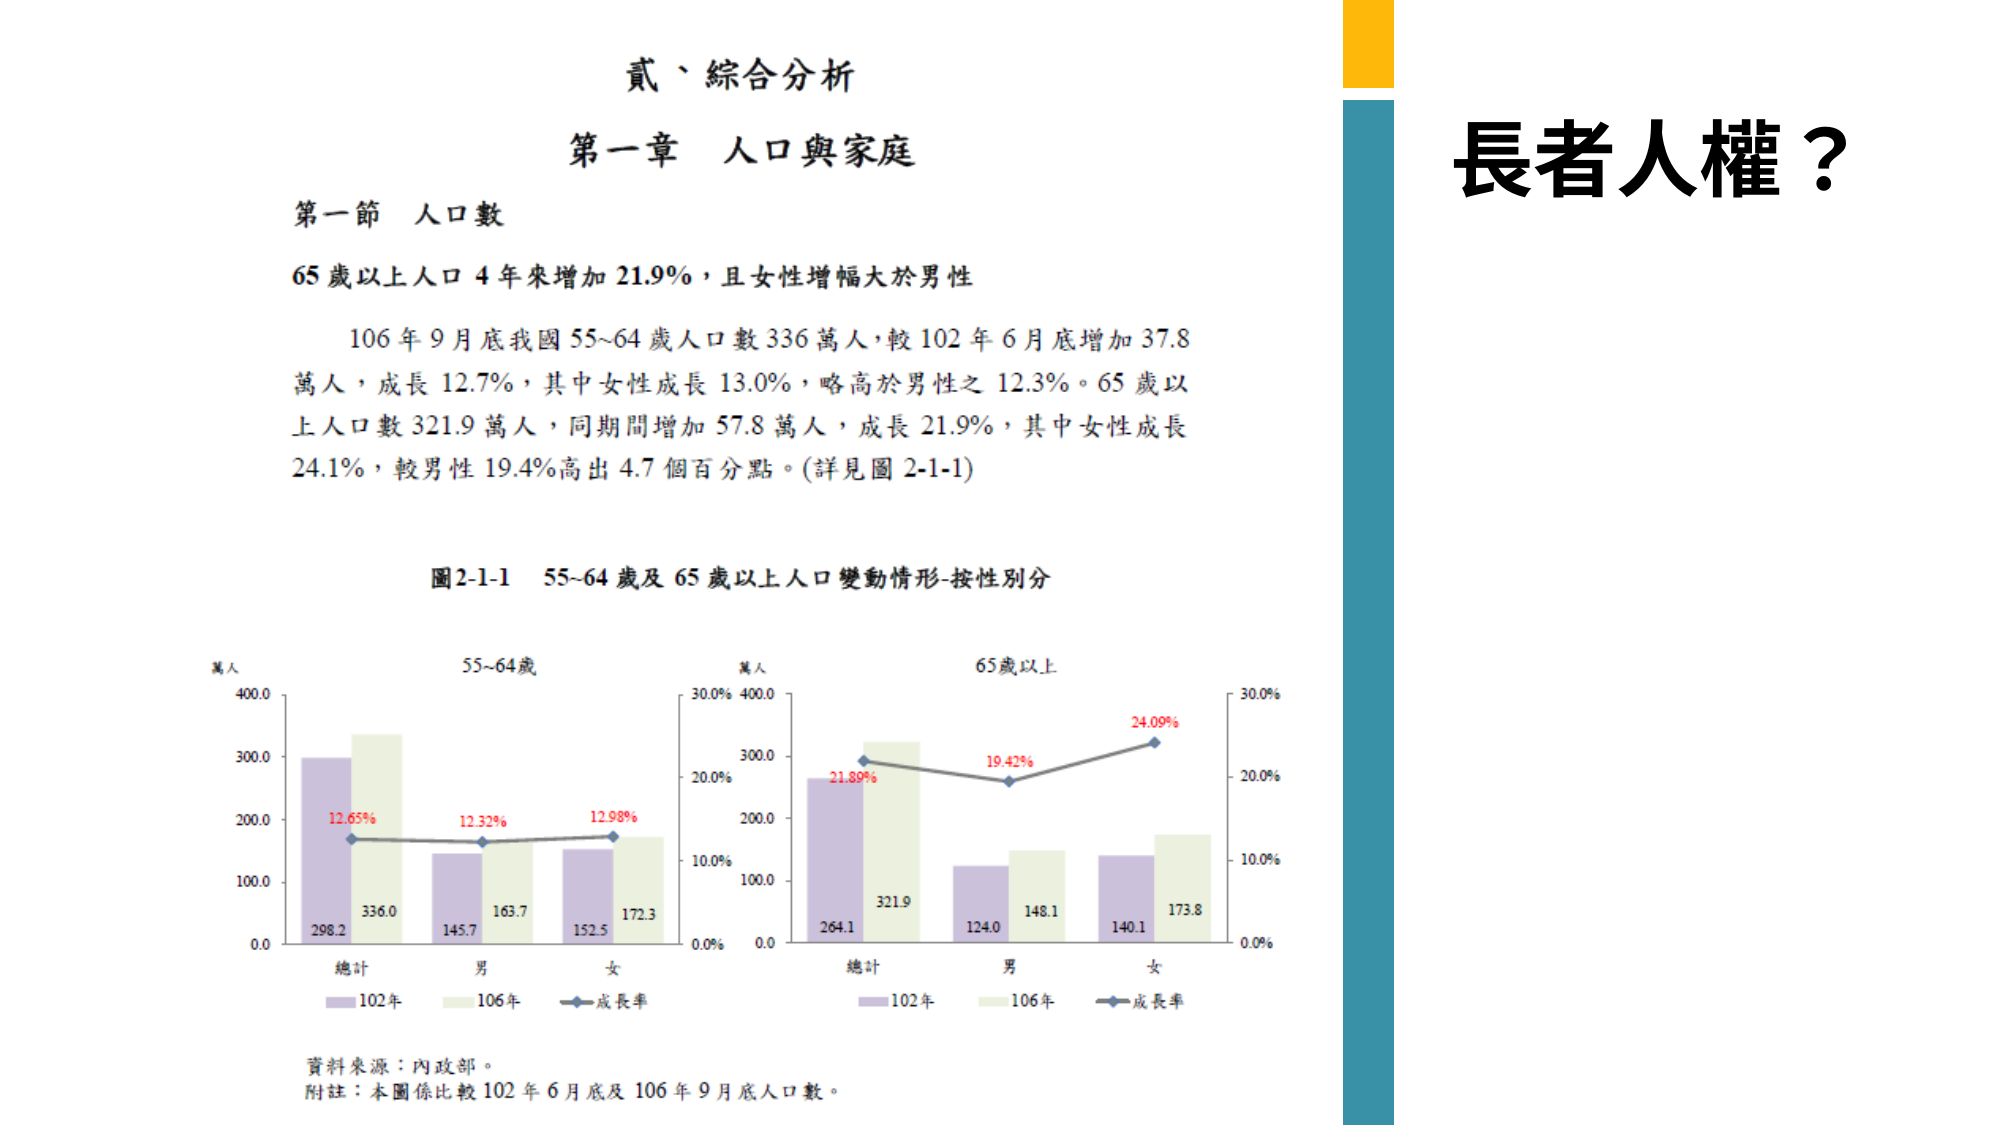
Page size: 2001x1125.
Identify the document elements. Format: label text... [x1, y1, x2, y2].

picture [165, 9, 1331, 1125]
title 長者人權？ [1433, 99, 1884, 1005]
